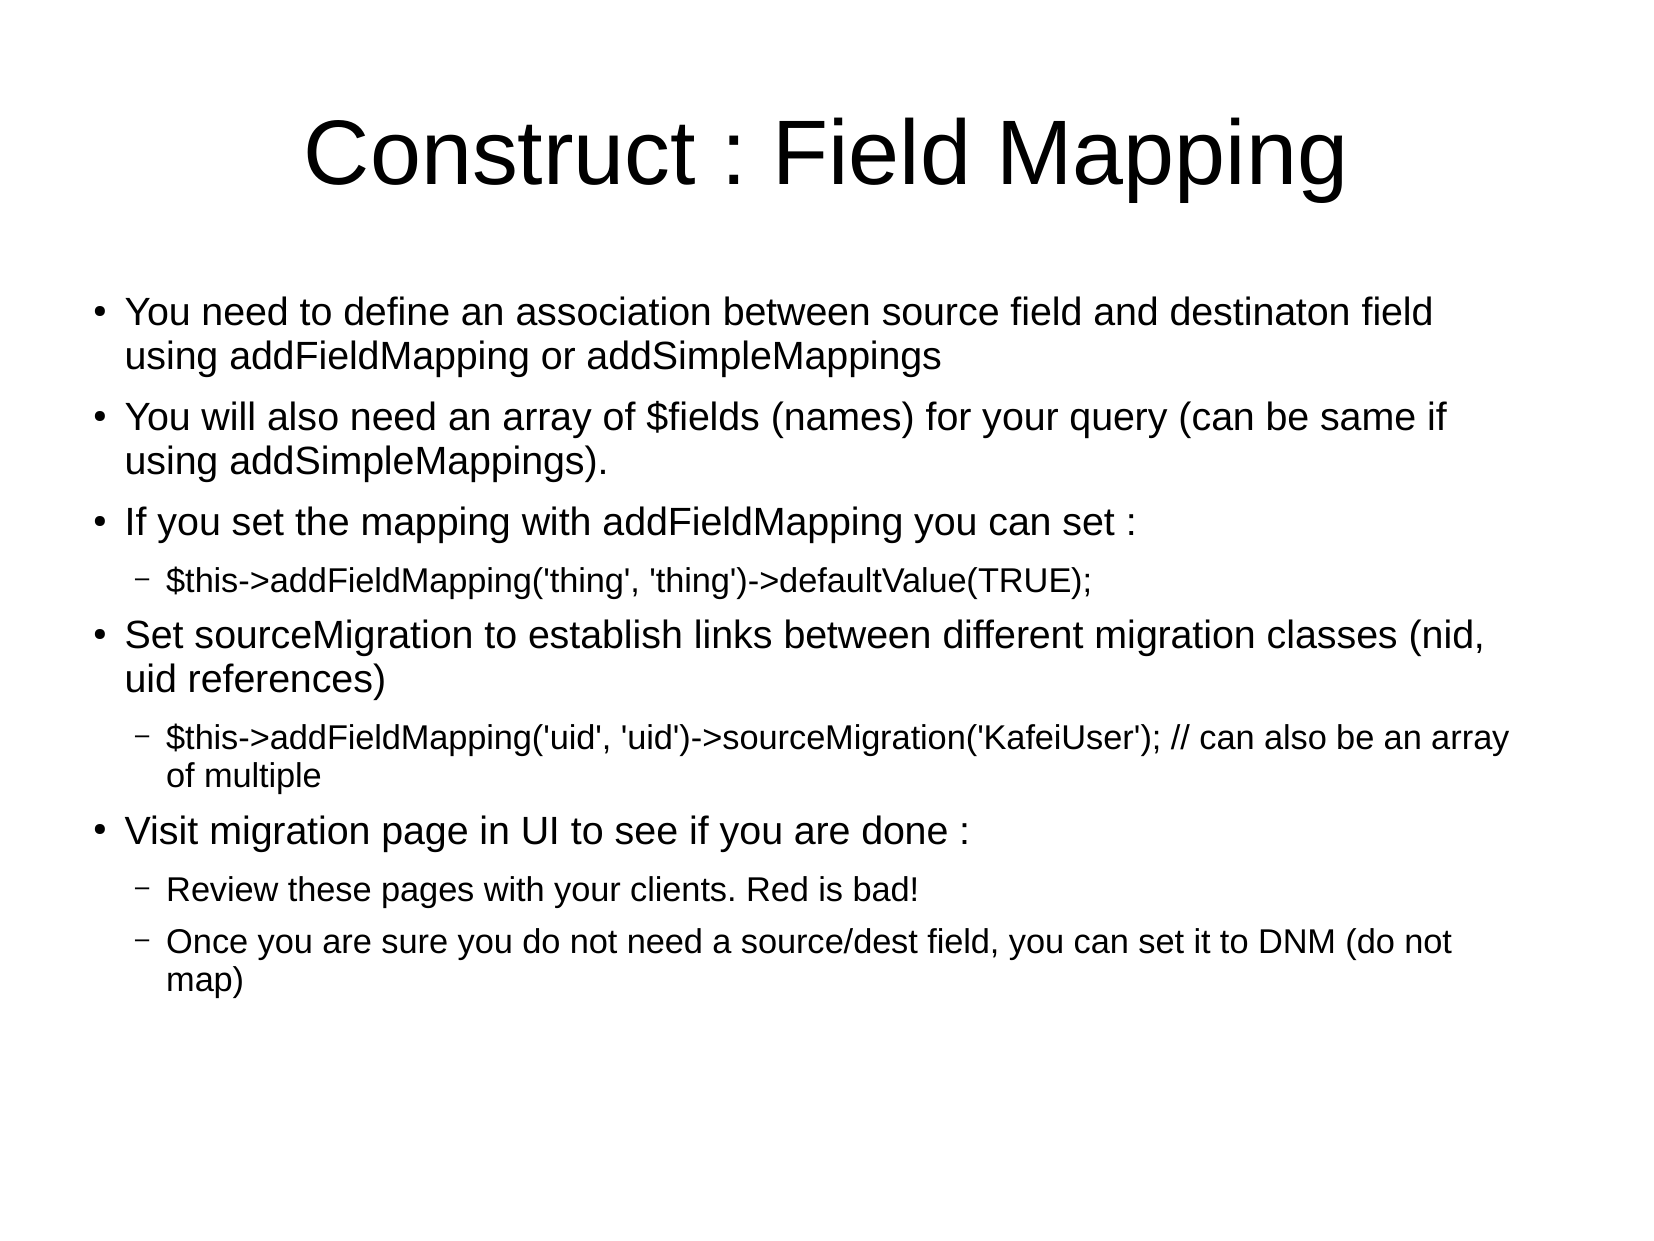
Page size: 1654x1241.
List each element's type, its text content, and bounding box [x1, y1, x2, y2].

list You need to define an association between source field and destinaton field using addFieldMapping or addSimpleMappings You will also need an array of $fields (names) for your query (can be same if using addSimpleMappings). If you set the mapping with addFieldMapping you can set : $this->addFieldMapping('thing', 'thing')->defaultValue(TRUE); Set sourceMigration to establish links between different migration classes (nid, uid references) $this->addFieldMapping('uid', 'uid')->sourceMigration('KafeiUser'); // can also be an array of multiple Visit migration page in UI to see if you are done : Review these pages with your clients. Red is bad! Once you are sure you do not need a source/dest field, you can set it to DNM (do not map) [82, 290, 1538, 1010]
title Construct : Field Mapping [82, 49, 1571, 257]
